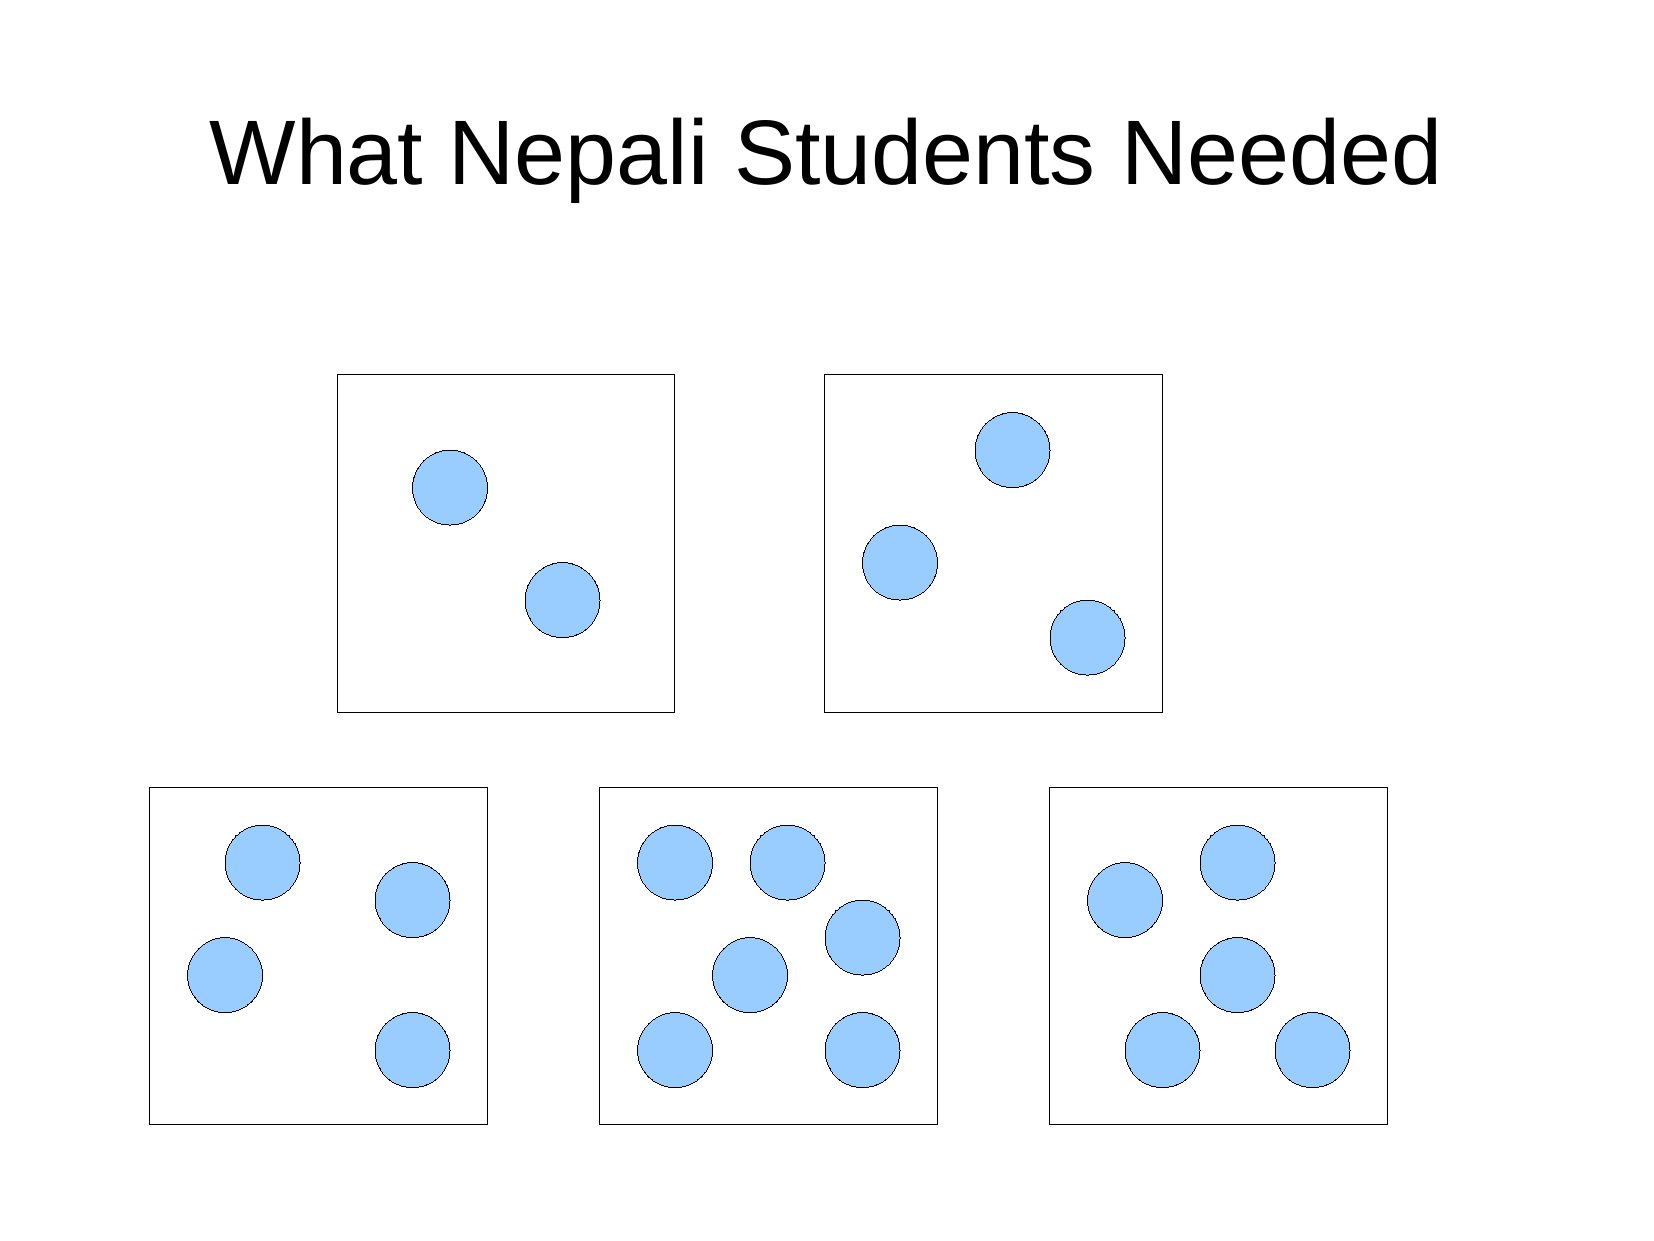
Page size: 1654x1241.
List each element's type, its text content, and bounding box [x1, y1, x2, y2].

title What Nepali Students Needed [82, 49, 1571, 257]
text_box [824, 374, 1163, 713]
text_box [1049, 787, 1388, 1125]
text_box [599, 787, 938, 1125]
text_box [149, 787, 488, 1125]
text_box [337, 374, 675, 713]
